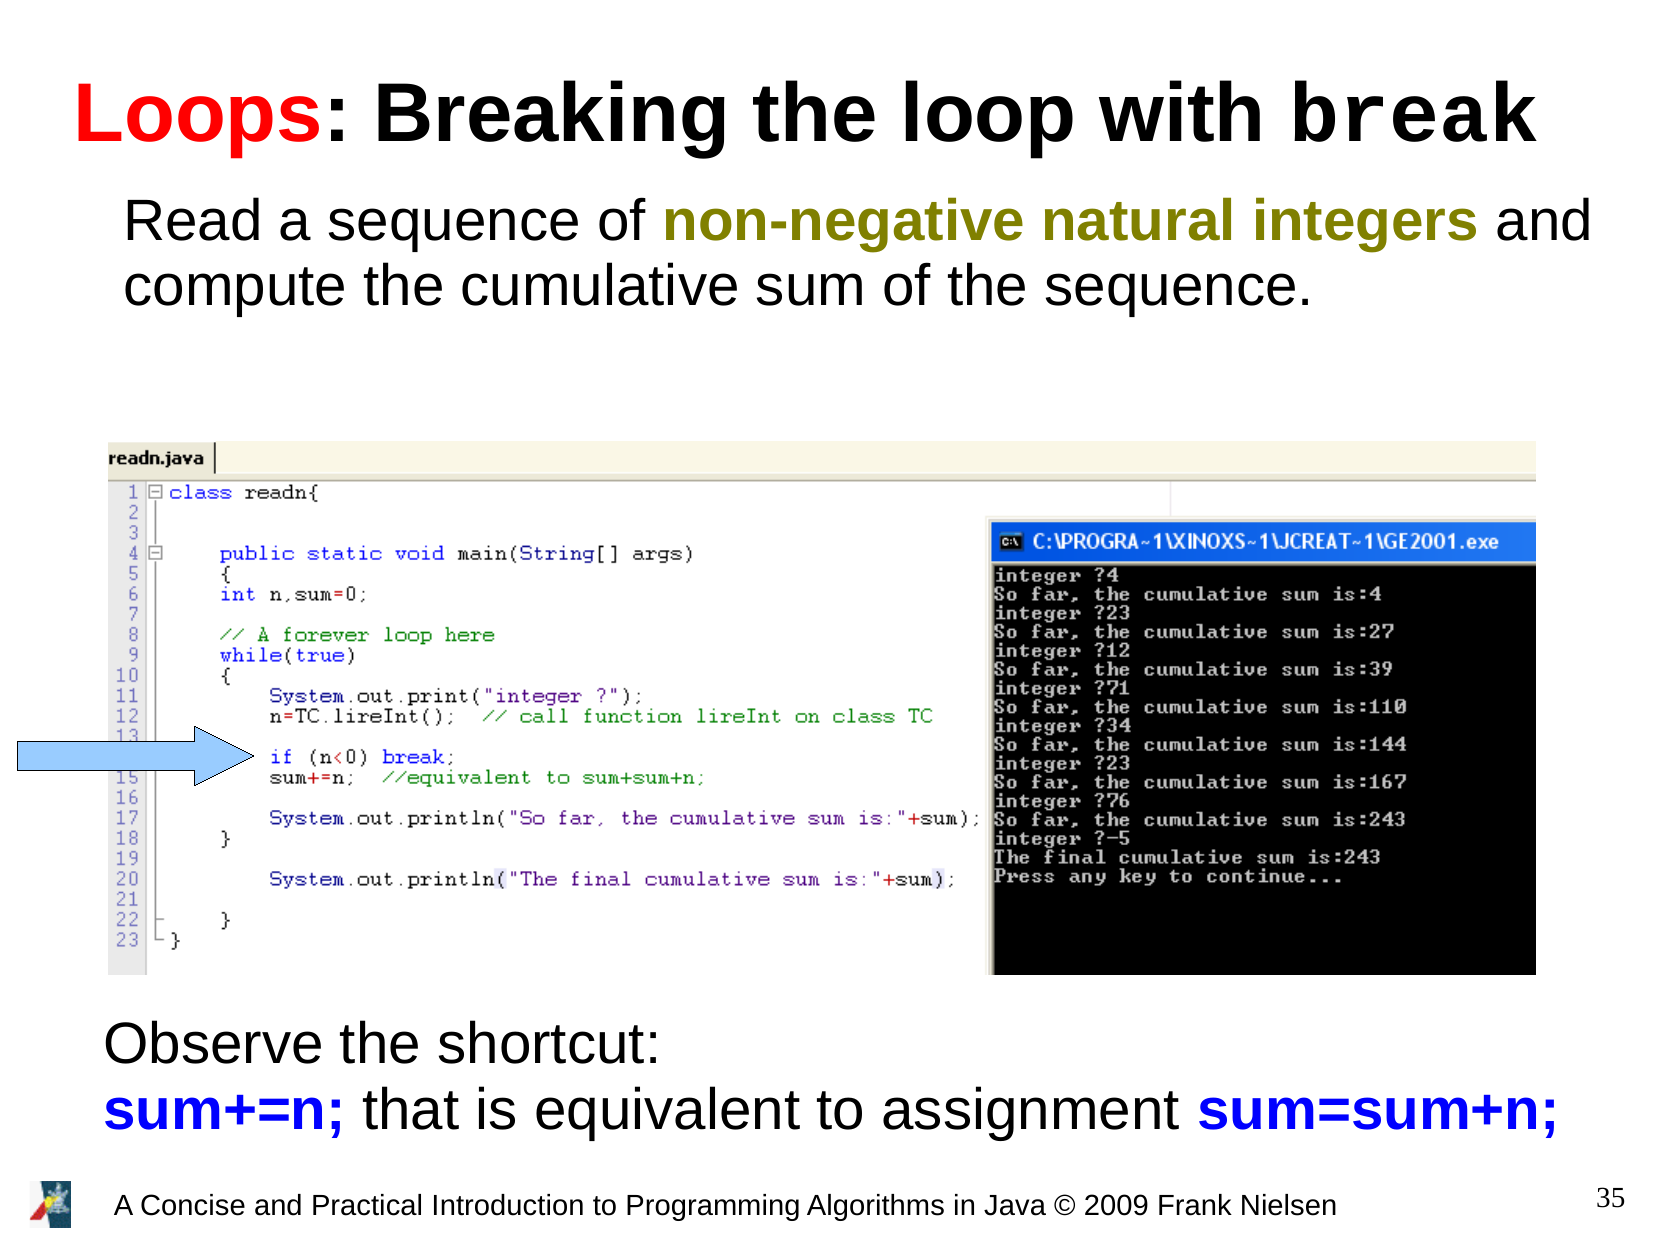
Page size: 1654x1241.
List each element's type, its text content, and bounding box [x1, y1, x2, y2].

text_box Read a sequence of non-negative natural integers and compute the cumulative sum of the sequence. [108, 180, 1625, 327]
text_box Observe the shortcut: sum+=n; that is equivalent to assignment sum=sum+n; [88, 1003, 1575, 1151]
picture [108, 441, 1536, 975]
text_box [17, 726, 254, 786]
text_box Loops: Breaking the loop with break [59, 59, 1625, 175]
picture [29, 1181, 71, 1228]
